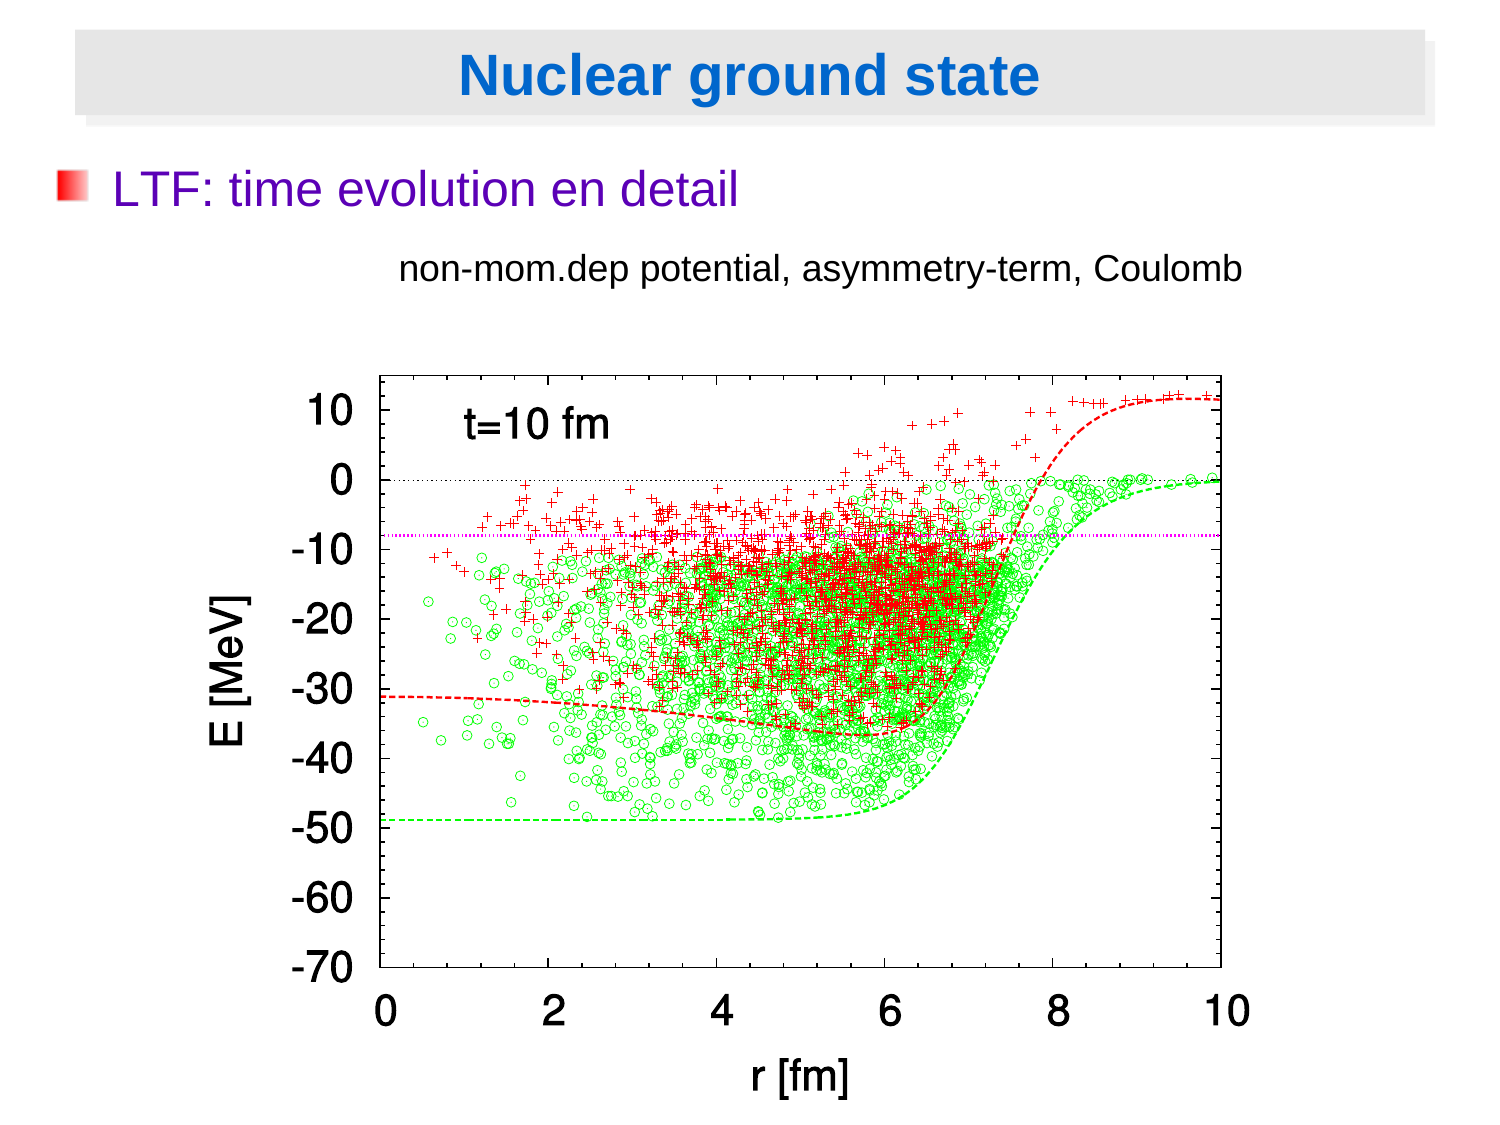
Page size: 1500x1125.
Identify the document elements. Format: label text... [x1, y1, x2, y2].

text_box non-mom.dep potential, asymmetry-term, Coulomb [383, 236, 1388, 297]
picture [165, 1093, 1288, 1108]
title Nuclear ground state [75, 29, 1426, 116]
list LTF: time evolution en detail [41, 148, 1459, 1093]
